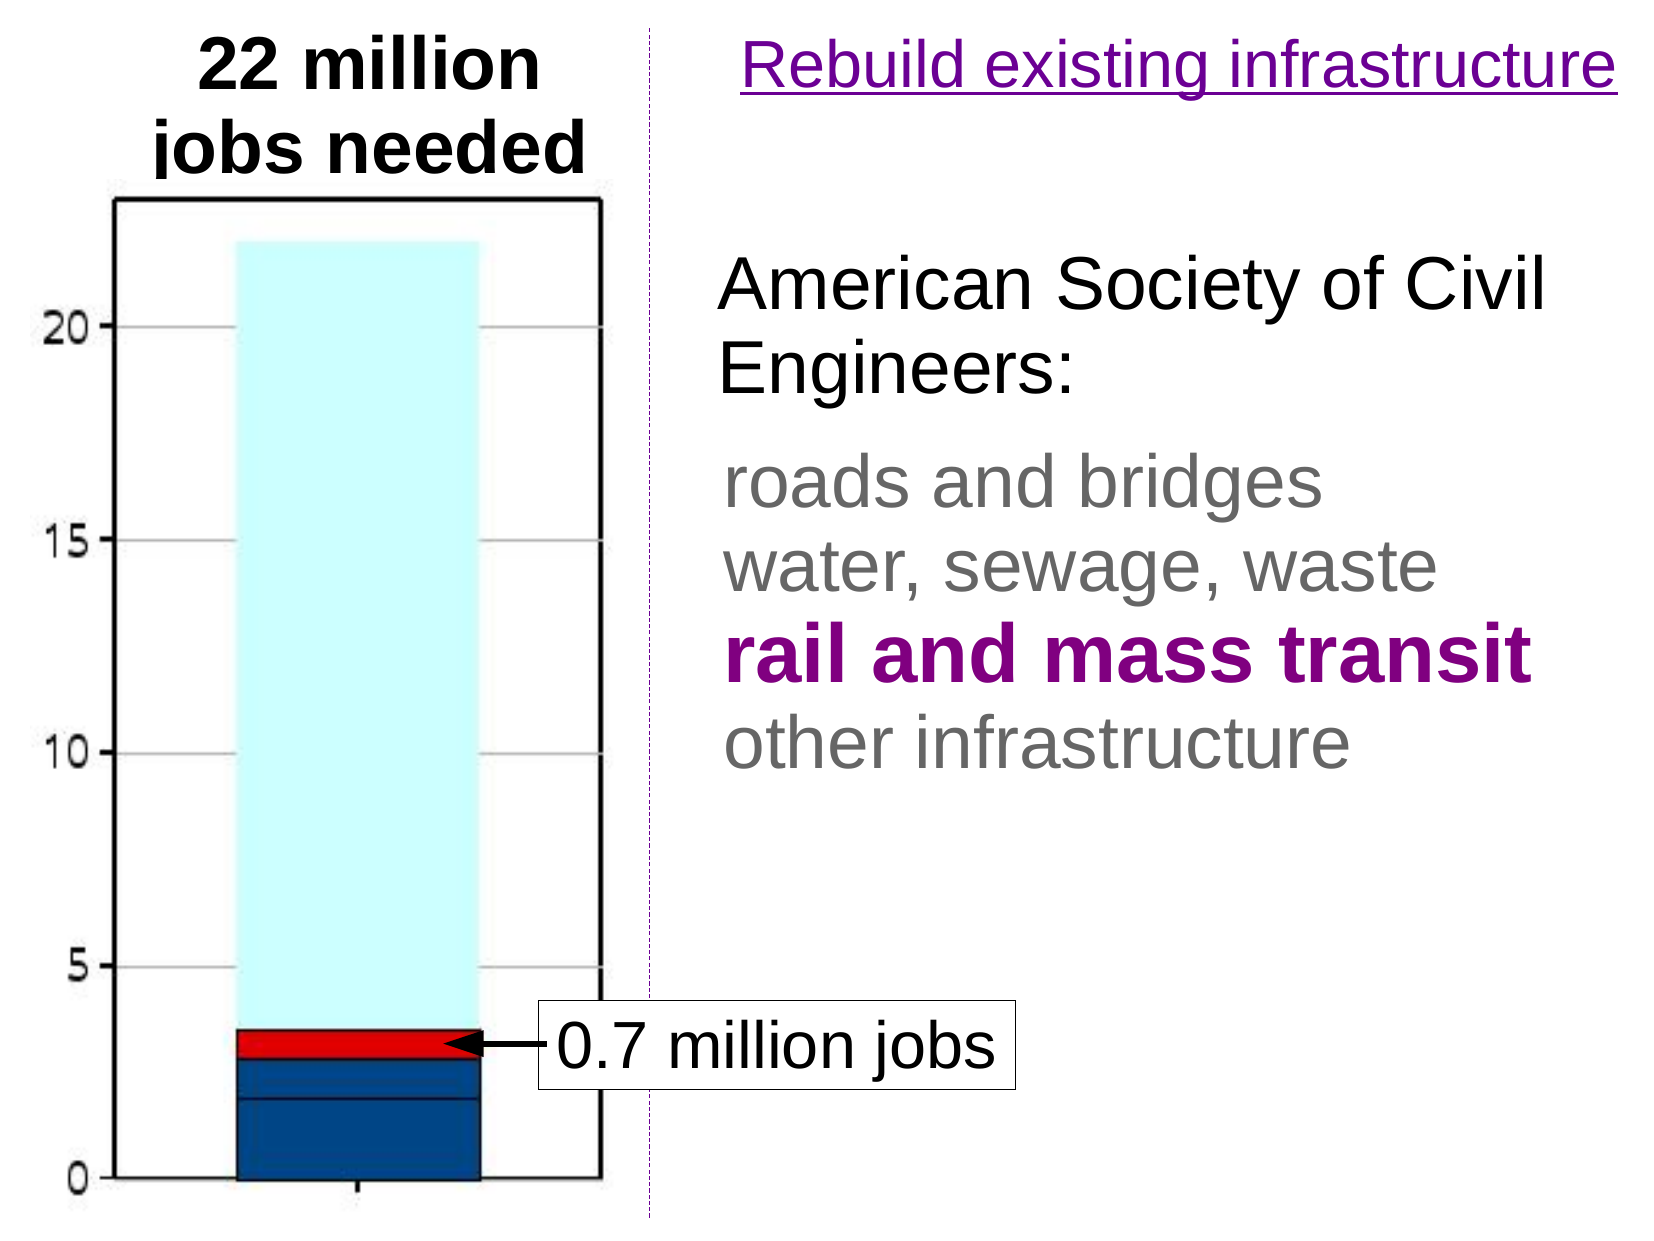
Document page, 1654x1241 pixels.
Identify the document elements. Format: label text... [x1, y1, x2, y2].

text_box American Society of Civil Engineers: roads and bridges water, sewage, waste rail and mass transit other infrastructure [687, 234, 1607, 818]
text_box 0.7 million jobs [538, 1000, 1016, 1090]
text_box 22 million jobs needed [126, 13, 614, 179]
picture [30, 179, 616, 1231]
text_box Rebuild existing infrastructure [715, 19, 1643, 110]
